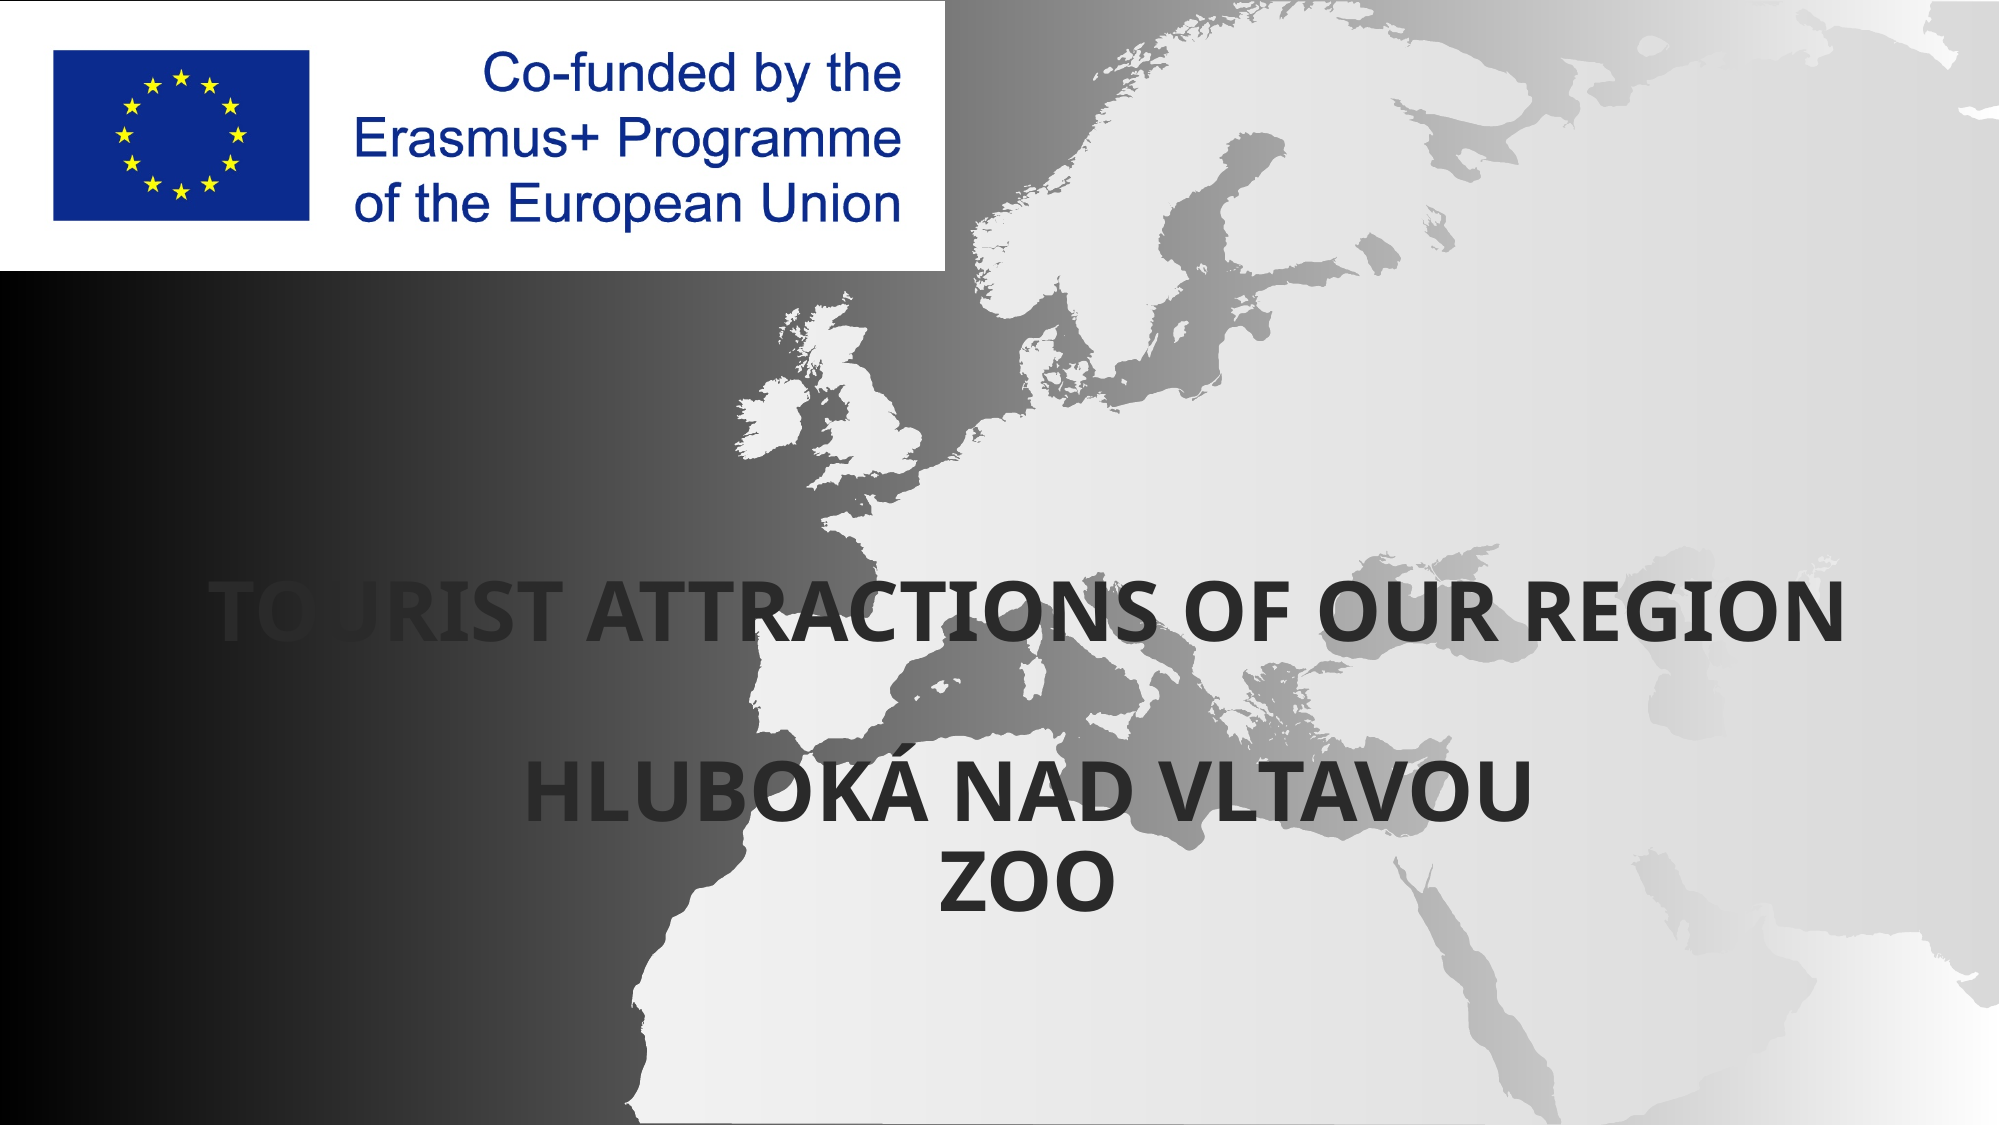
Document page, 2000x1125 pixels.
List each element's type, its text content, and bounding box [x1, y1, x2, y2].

title TOURIST ATTRACTIONS OF OUR REGION HLUBOKÁ NAD VLTAVOU ZOO [90, 562, 1969, 858]
picture [0, 1, 945, 271]
